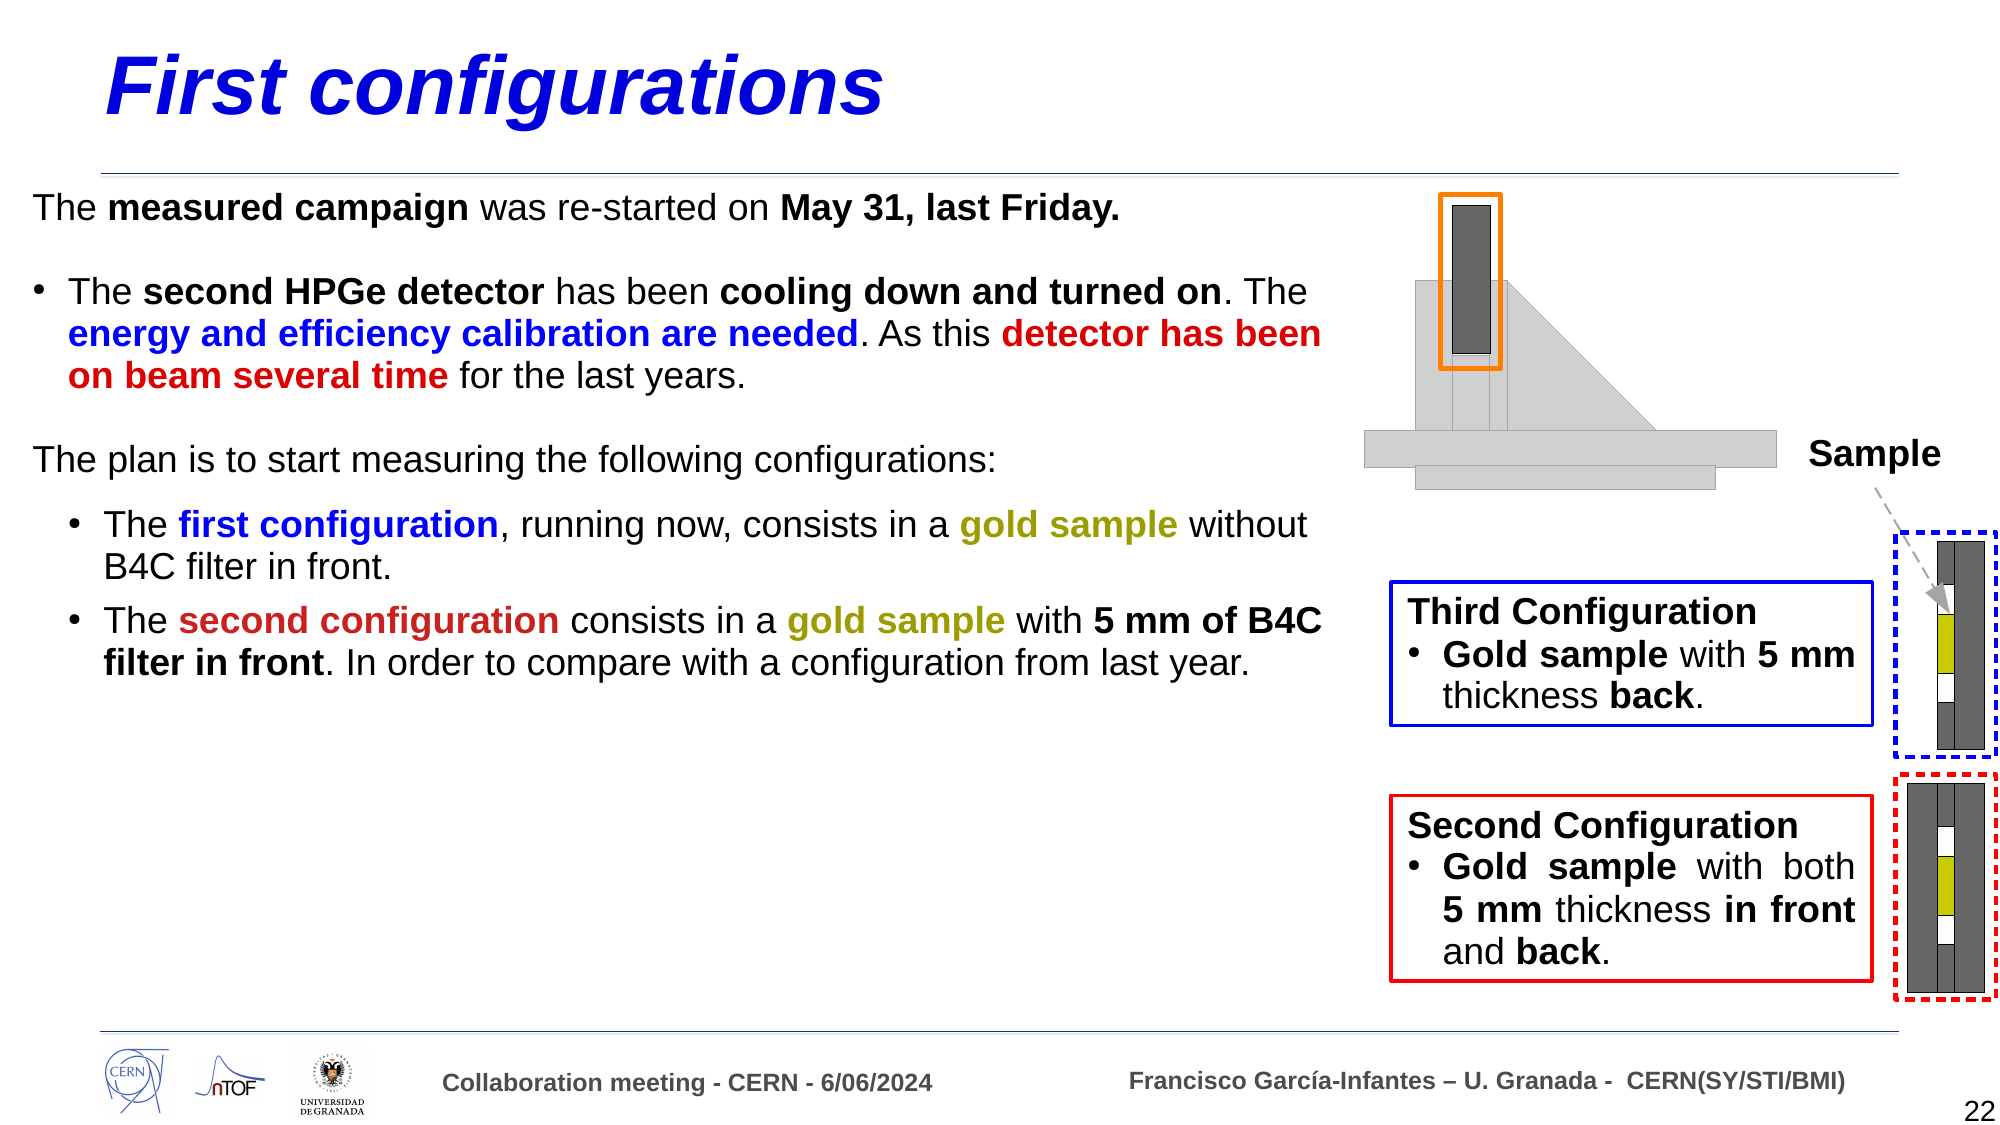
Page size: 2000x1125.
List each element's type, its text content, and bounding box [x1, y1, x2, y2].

picture [102, 1046, 172, 1116]
text_box Francisco García-Infantes – U. Granada - CERN(SY/STI/BMI) [1100, 1040, 1876, 1122]
text_box First configurations [90, 31, 944, 140]
text_box 22 [1948, 1079, 2000, 1125]
text_box The measured campaign was re-started on May 31, last Friday. The second HPGe detector has been cooling down and turned on. The energy and efficiency calibration are needed. As this detector has been on beam several time for the last years. The plan is to start measuring the following configurations: The first configuration, running now, consists in a gold sample without B4C filter in front. The second configuration consists in a gold sample with 5 mm of B4C filter in front. In order to compare with a configuration from last year. [17, 178, 1351, 692]
picture [293, 1043, 370, 1120]
text_box [1364, 194, 1777, 490]
picture [195, 1055, 265, 1098]
text_box [1895, 532, 1997, 758]
text_box Second Configuration Gold sample with both 5 mm thickness in front and back. [1391, 795, 1873, 981]
text_box Collaboration meeting - CERN - 6/06/2024 [400, 1040, 976, 1125]
text_box [1895, 774, 1997, 1000]
text_box Third Configuration Gold sample with 5 mm thickness back. [1391, 582, 1873, 726]
text_box Sample [1793, 424, 1957, 482]
